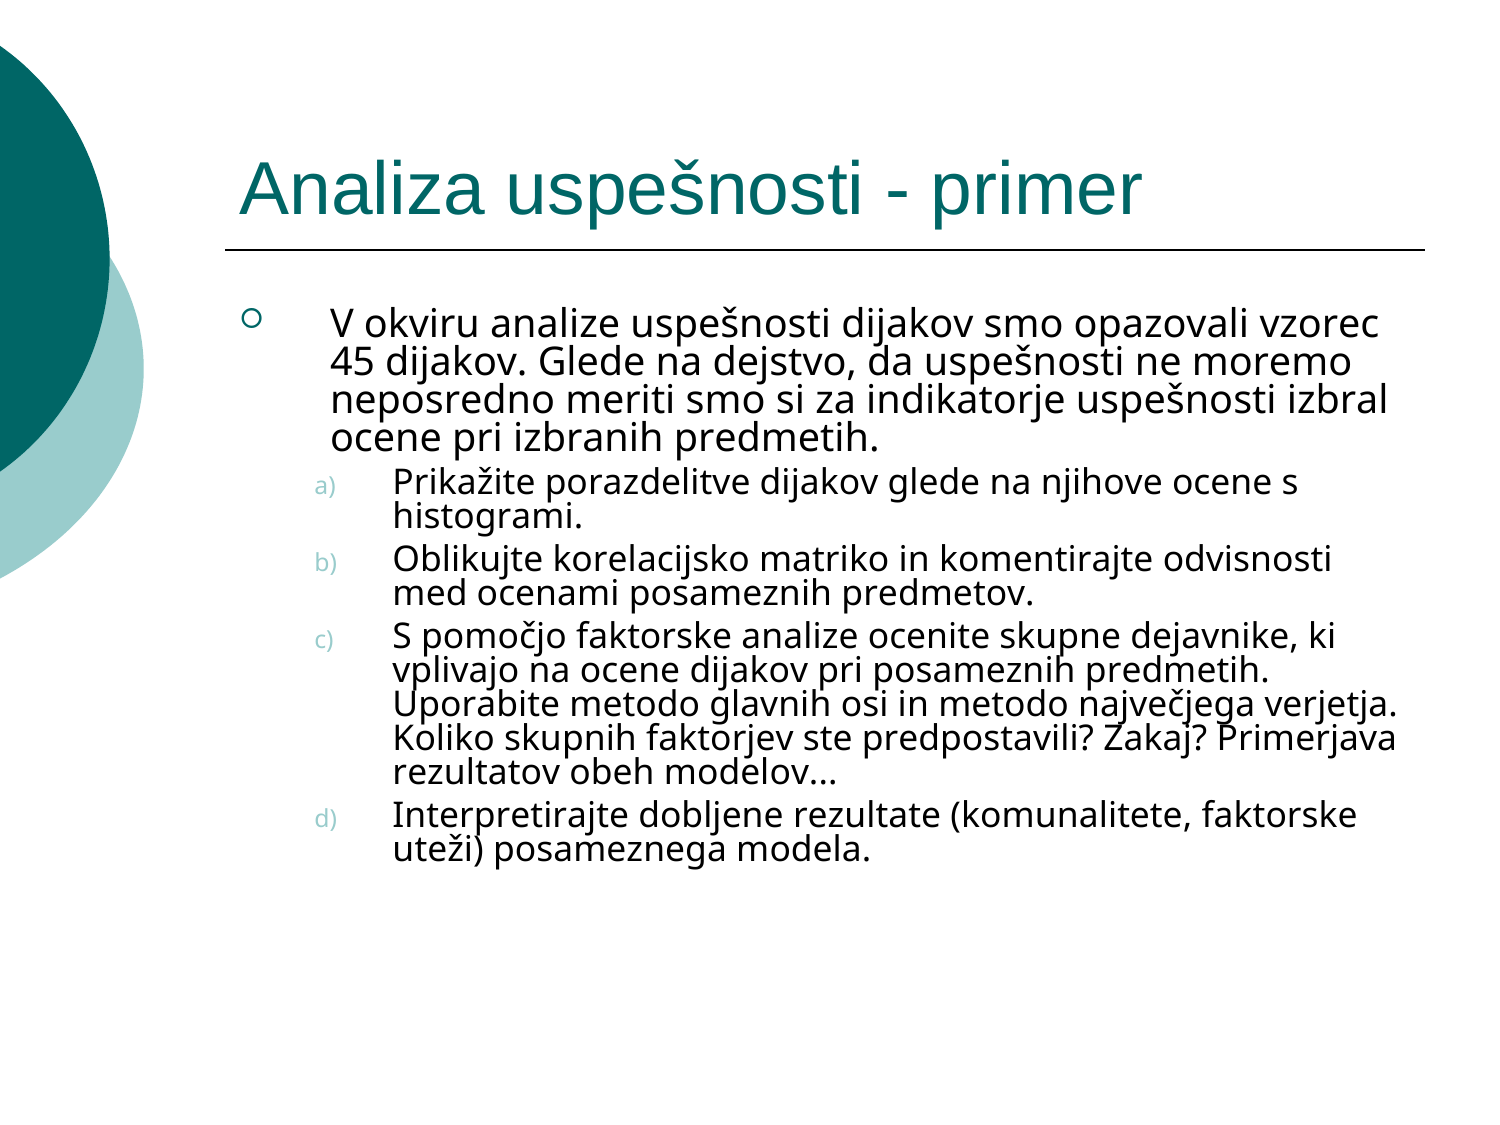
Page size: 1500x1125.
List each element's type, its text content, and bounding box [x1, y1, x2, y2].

list V okviru analize uspešnosti dijakov smo opazovali vzorec 45 dijakov. Glede na dejstvo, da uspešnosti ne moremo neposredno meriti smo si za indikatorje uspešnosti izbral ocene pri izbranih predmetih. Prikažite porazdelitve dijakov glede na njihove ocene s histogrami. Oblikujte korelacijsko matriko in komentirajte odvisnosti med ocenami posameznih predmetov. S pomočjo faktorske analize ocenite skupne dejavnike, ki vplivajo na ocene dijakov pri posameznih predmetih. Uporabite metodo glavnih osi in metodo največjega verjetja. Koliko skupnih faktorjev ste predpostavili? Zakaj? Primerjava rezultatov obeh modelov... Interpretirajte dobljene rezultate (komunalitete, faktorske uteži) posameznega modela. [224, 299, 1425, 975]
title Analiza uspešnosti - primer [224, 49, 1425, 237]
